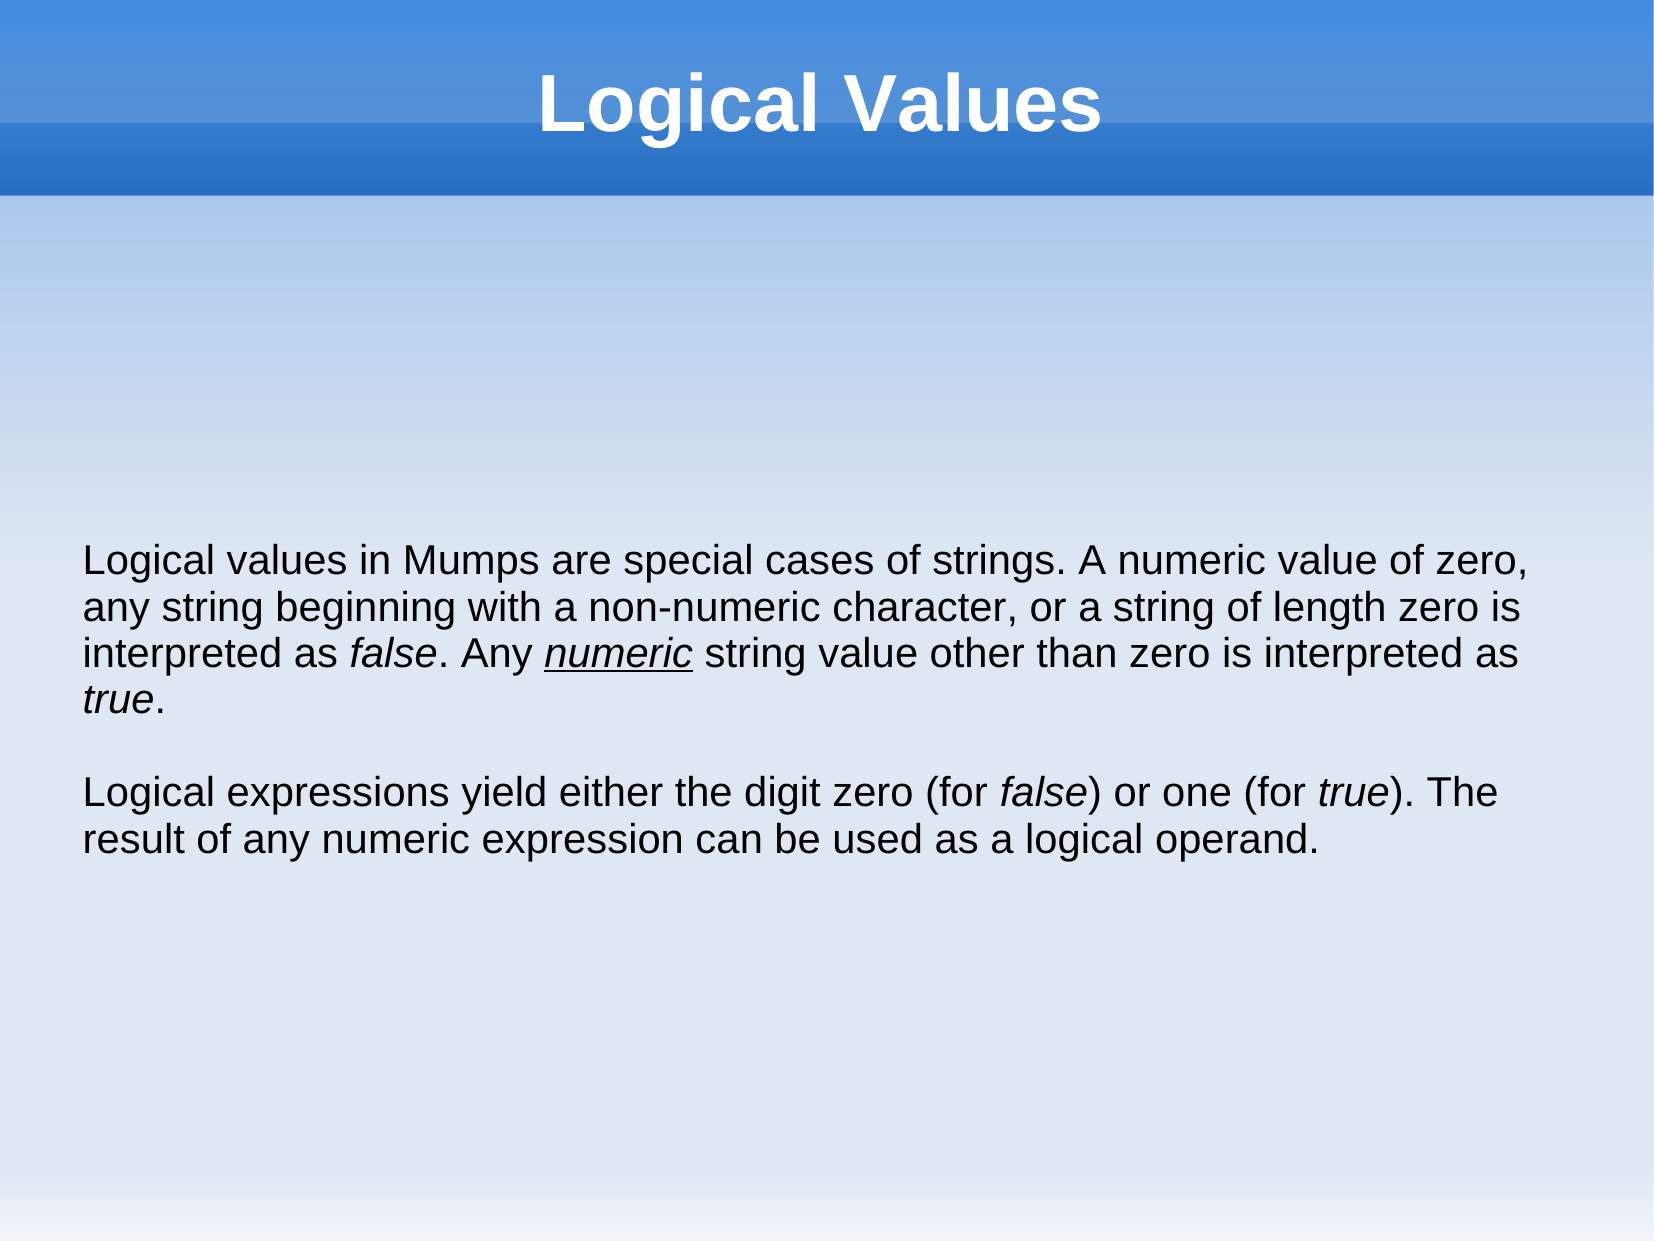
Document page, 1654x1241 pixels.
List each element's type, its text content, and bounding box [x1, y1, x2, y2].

subtitle Logical values in Mumps are special cases of strings. A numeric value of zero, any string beginning with a non-numeric character, or a string of length zero is interpreted as false. Any numeric string value other than zero is interpreted as true. Logical expressions yield either the digit zero (for false) or one (for true). The result of any numeric expression can be used as a logical operand. [82, 290, 1571, 1109]
title Logical Values [76, 0, 1565, 208]
picture [0, 0, 1654, 1241]
